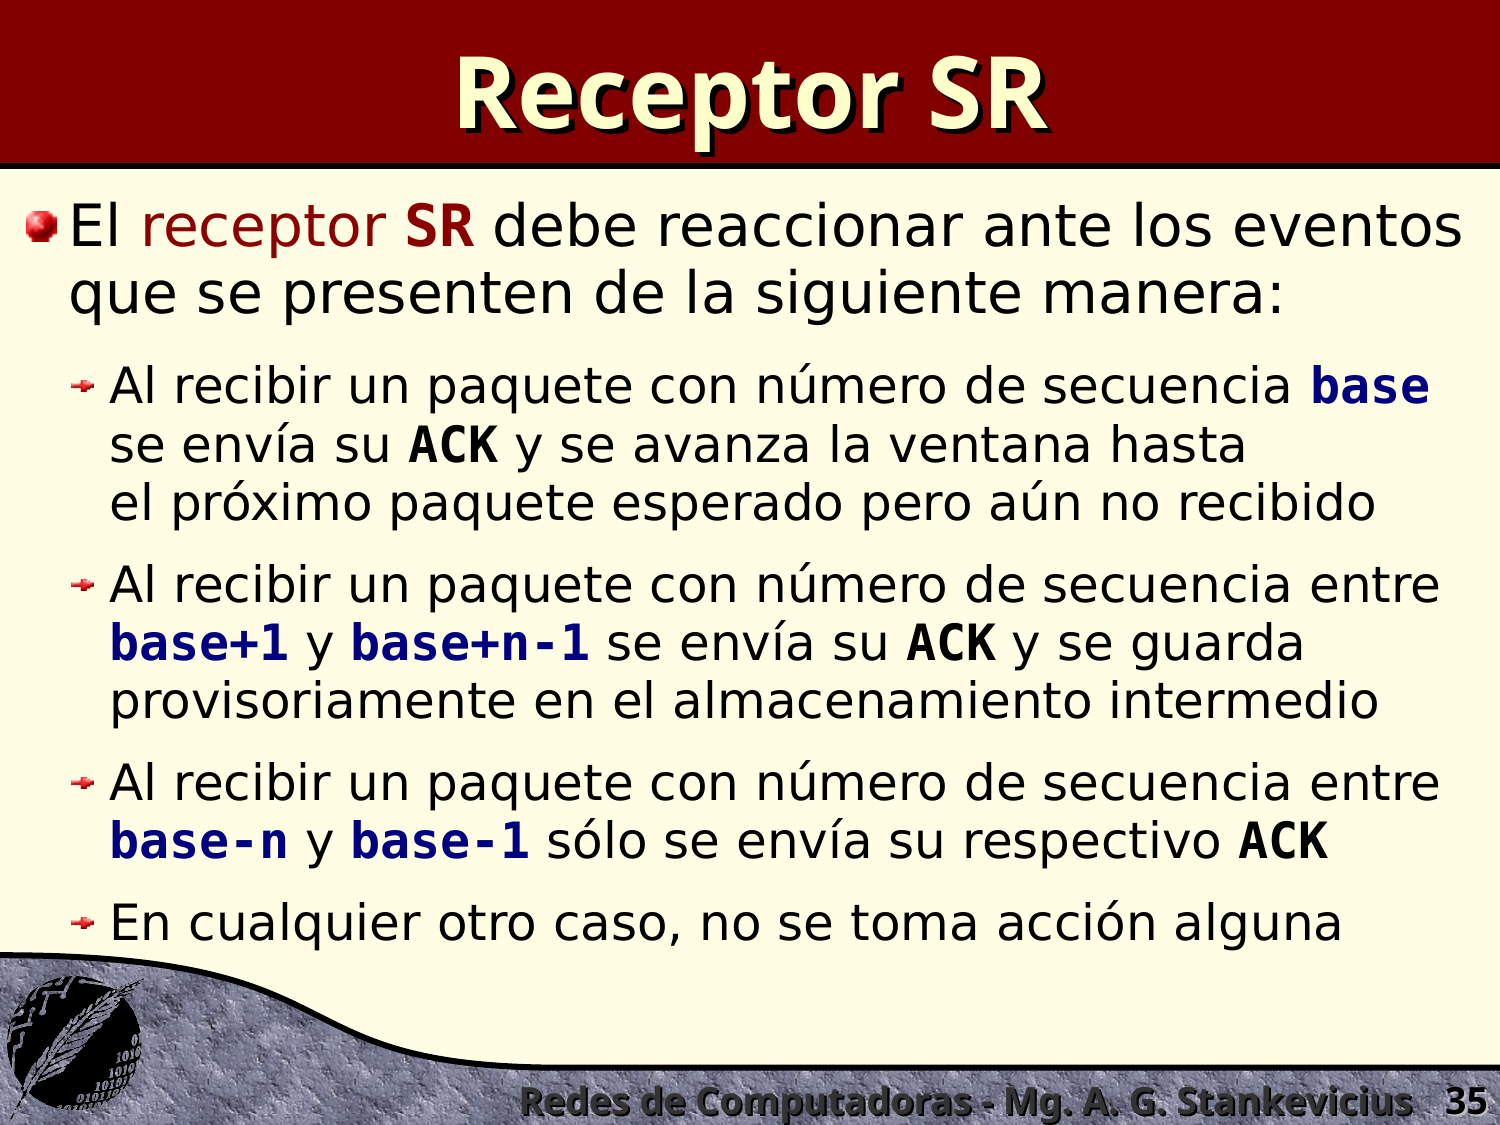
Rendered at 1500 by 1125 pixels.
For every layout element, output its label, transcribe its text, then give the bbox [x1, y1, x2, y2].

picture [0, 959, 1500, 1125]
picture [790, 1100, 795, 1110]
picture [1047, 1100, 1054, 1110]
list El receptor SR debe reaccionar ante los eventos que se presenten de la siguiente manera: Al recibir un paquete con número de secuencia base se envía su ACK y se avanza la ventana hasta el próximo paquete esperado pero aún no recibido Al recibir un paquete con número de secuencia entre base+1 y base+n-1 se envía su ACK y se guarda provisoriamente en el almacenamiento intermedio Al recibir un paquete con número de secuencia entre base-n y base-1 sólo se envía su respectivo ACK En cualquier otro caso, no se toma acción alguna [11, 192, 1486, 953]
title Receptor SR [15, 5, 1485, 160]
